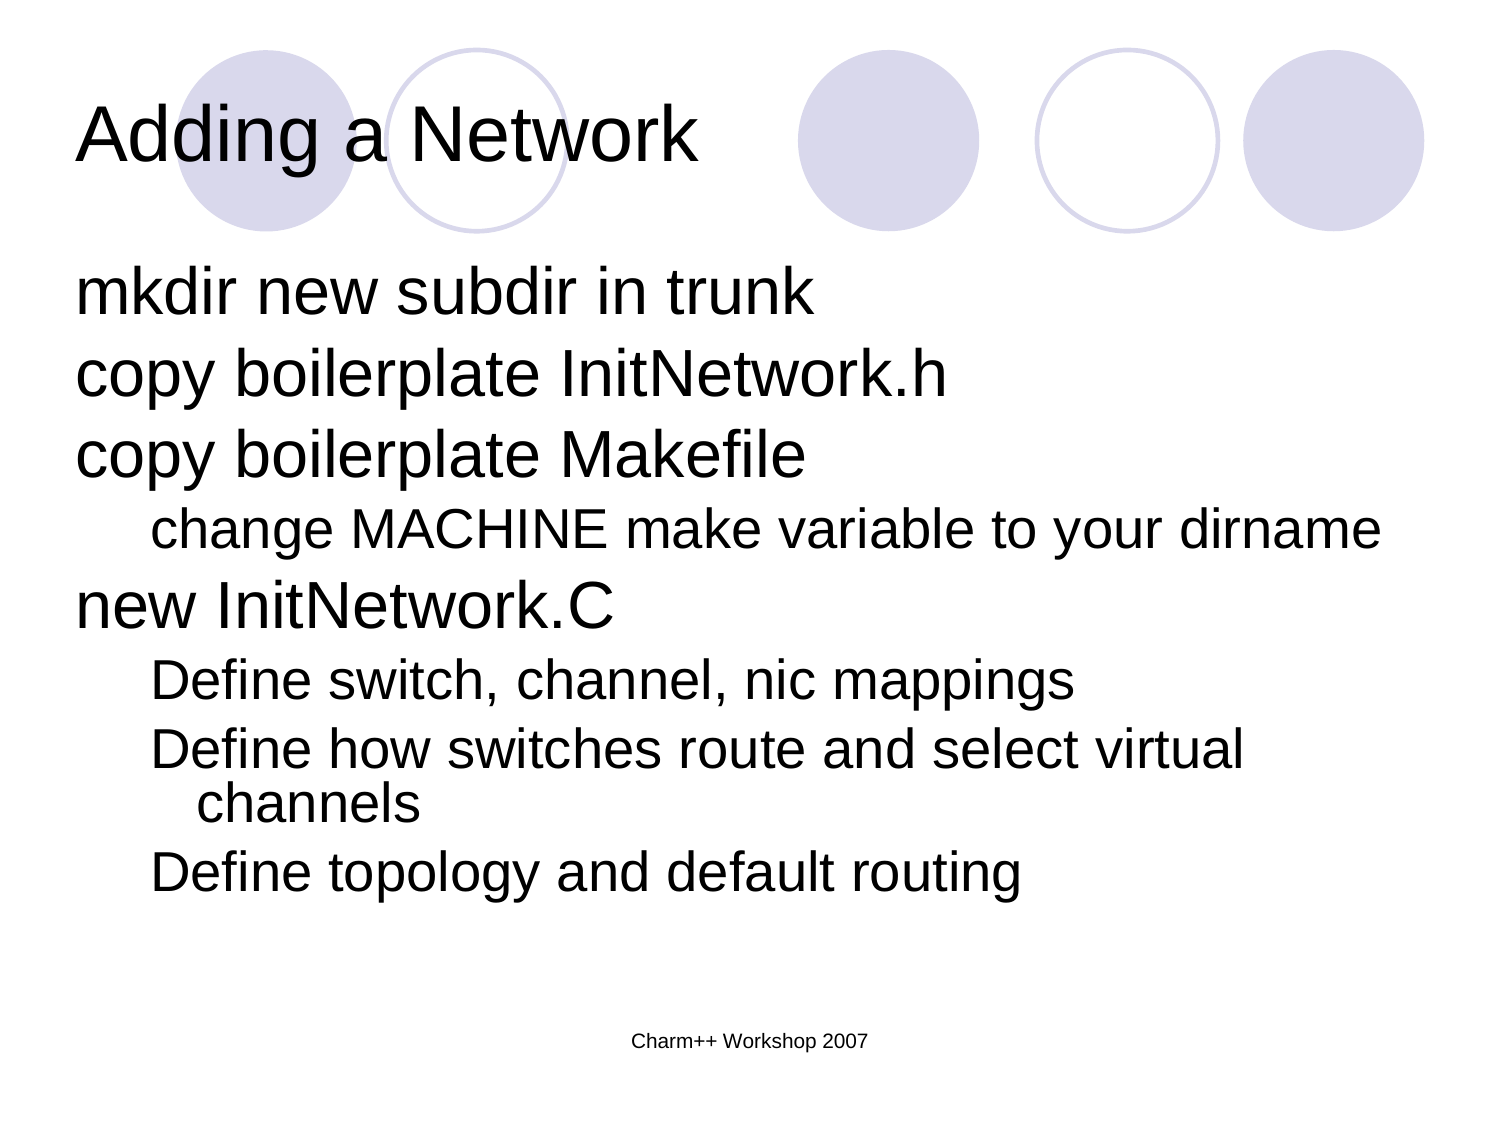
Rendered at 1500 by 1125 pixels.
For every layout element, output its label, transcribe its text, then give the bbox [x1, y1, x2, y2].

list mkdir new subdir in trunk copy boilerplate InitNetwork.h copy boilerplate Makefile change MACHINE make variable to your dirname new InitNetwork.C Define switch, channel, nic mappings Define how switches route and select virtual channels Define topology and default routing [74, 262, 1425, 991]
title Adding a Network [74, 52, 1425, 225]
